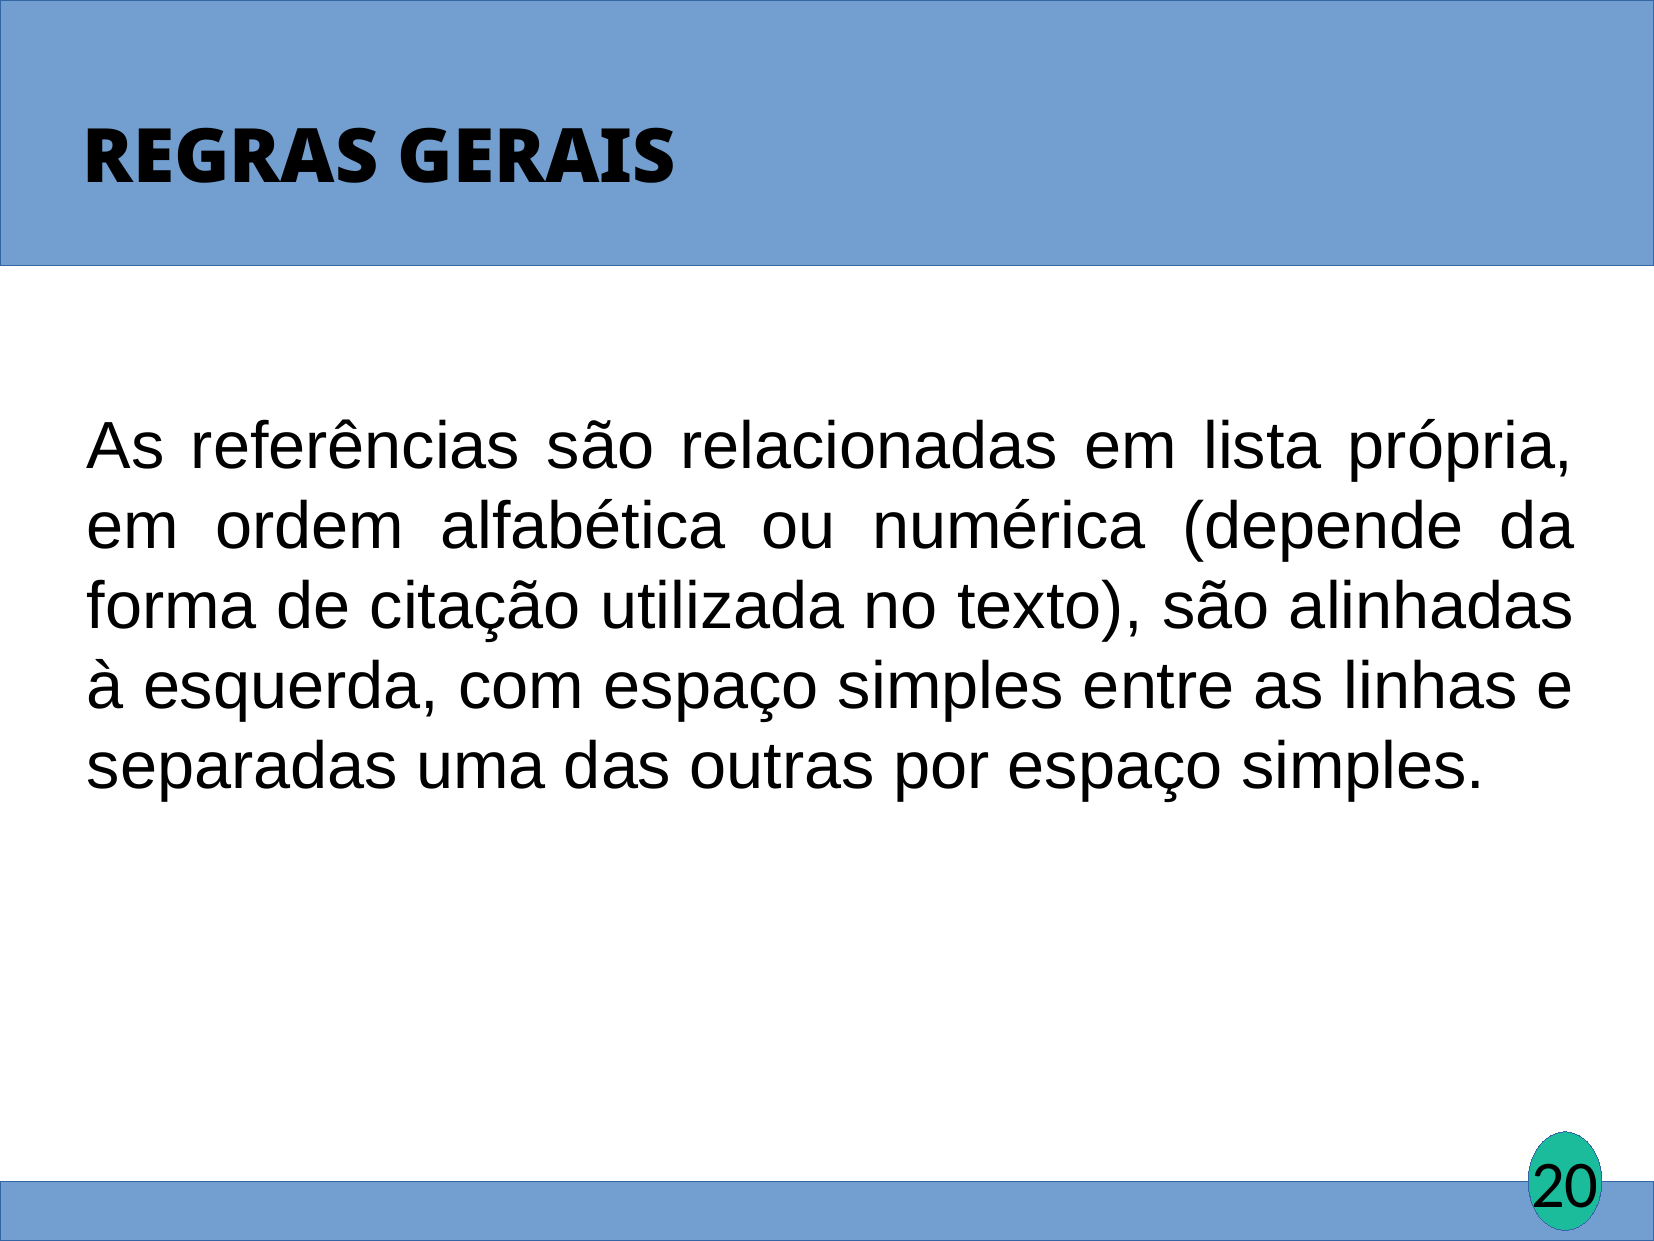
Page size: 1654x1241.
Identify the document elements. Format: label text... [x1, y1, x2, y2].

title REGRAS GERAIS [82, 49, 1571, 257]
list As referências são relacionadas em lista própria, em ordem alfabética ou numérica (depende da forma de citação utilizada no texto), são alinhadas à esquerda, com espaço simples entre as linhas e separadas uma das outras por espaço simples. [86, 292, 1576, 1052]
